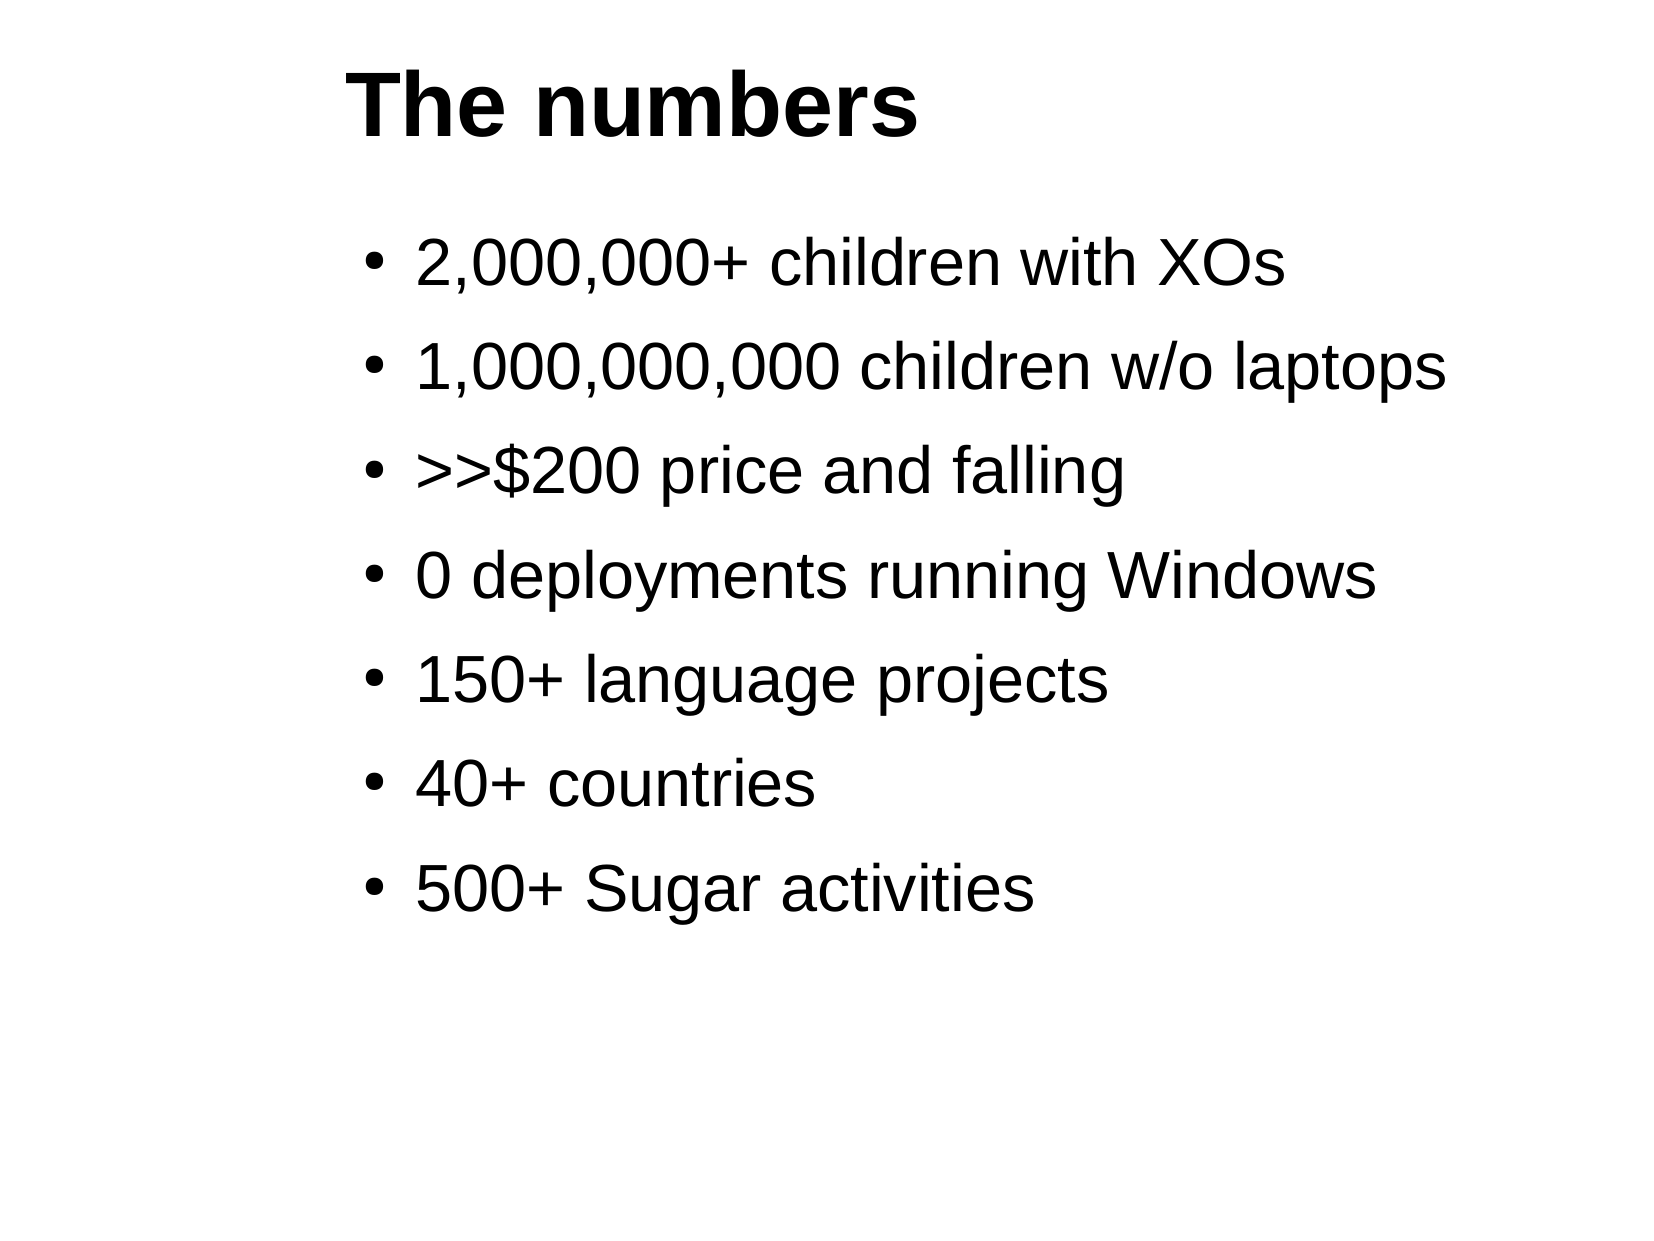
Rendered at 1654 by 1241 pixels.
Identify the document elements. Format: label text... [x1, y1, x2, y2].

list 2,000,000+ children with XOs 1,000,000,000 children w/o laptops >>$200 price and falling 0 deployments running Windows 150+ language projects 40+ countries 500+ Sugar activities [345, 225, 1654, 1044]
title The numbers [345, 0, 1654, 211]
